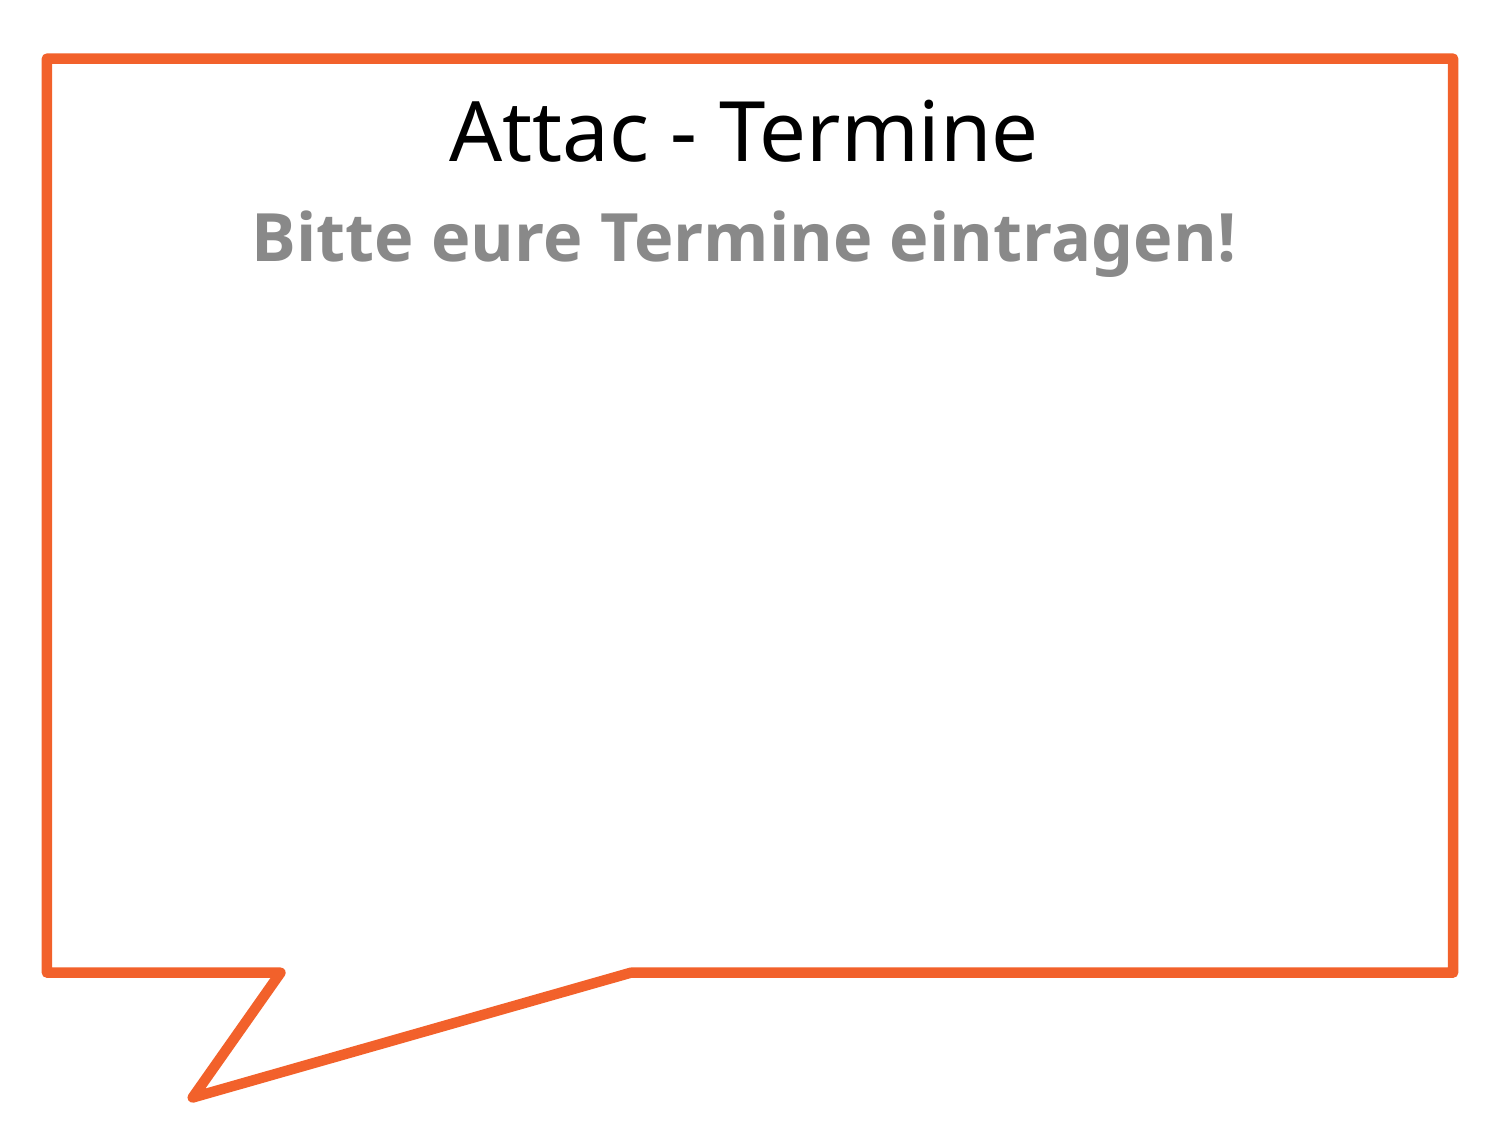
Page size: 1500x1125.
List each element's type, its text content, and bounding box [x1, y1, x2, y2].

subtitle Bitte eure Termine eintragen! [82, 187, 1407, 925]
title Attac - Termine [58, 70, 1430, 176]
